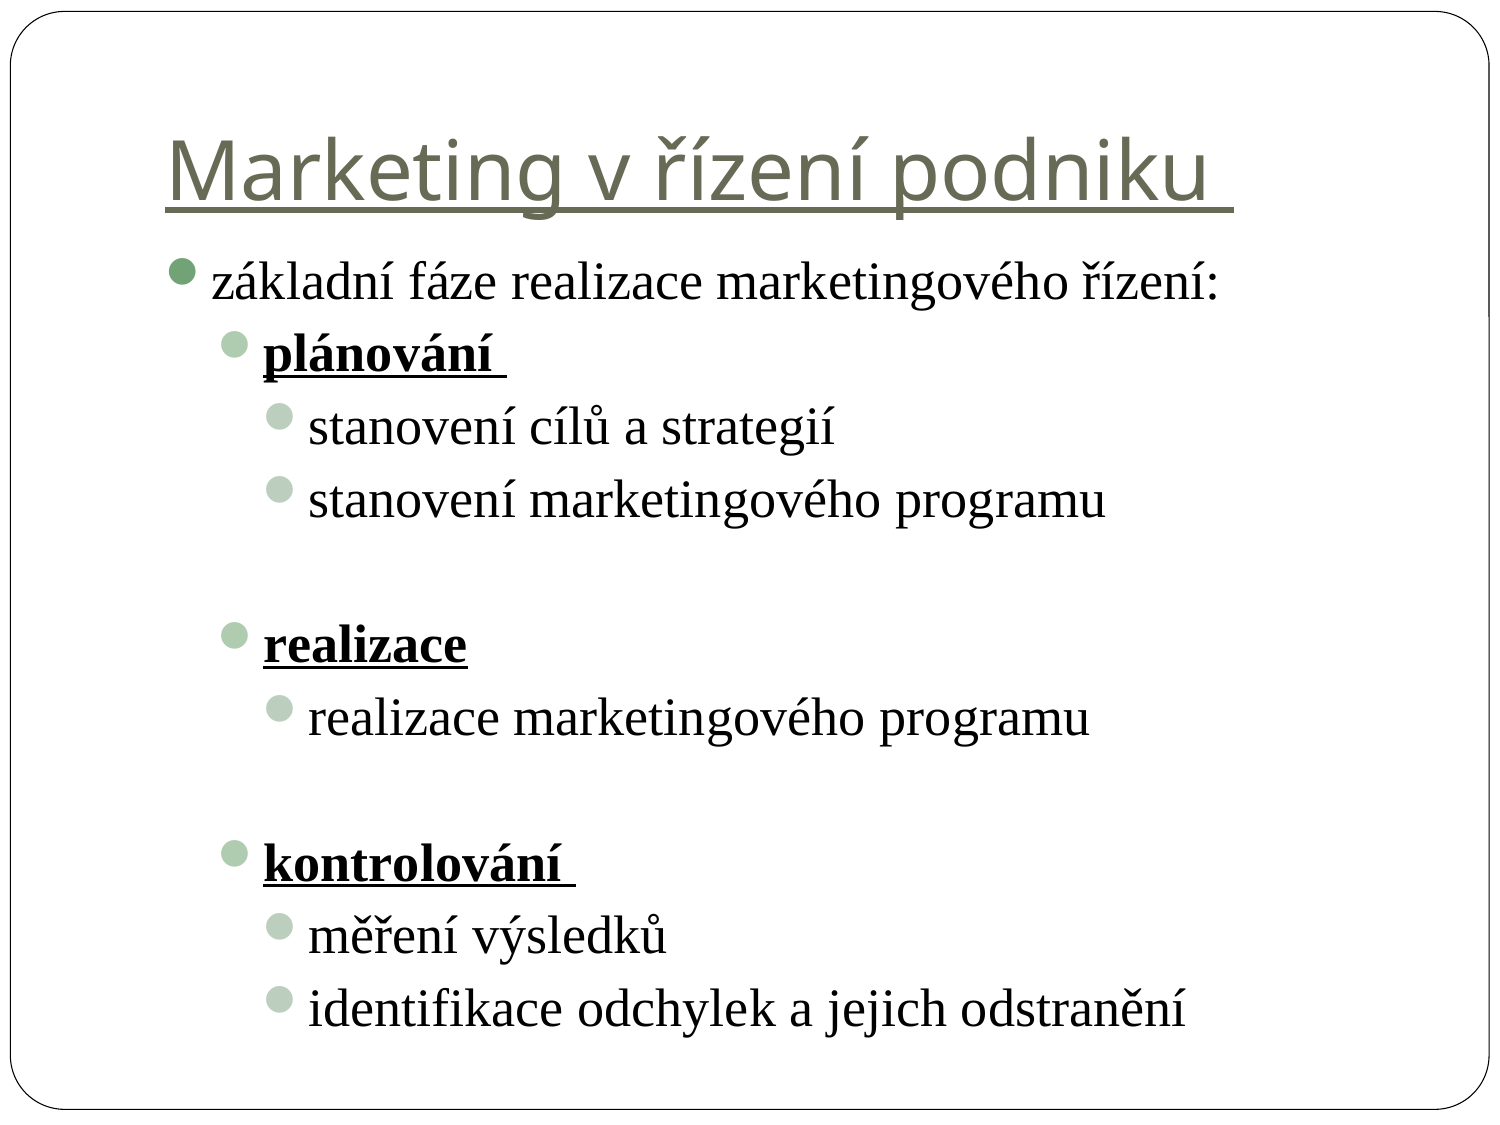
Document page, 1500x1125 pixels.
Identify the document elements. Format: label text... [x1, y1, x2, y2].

list základní fáze realizace marketingového řízení: plánování stanovení cílů a strategií stanovení marketingového programu realizace realizace marketingového programu kontrolování měření výsledků identifikace odchylek a jejich odstranění [150, 237, 1426, 1118]
title Marketing v řízení podniku [150, 44, 1426, 233]
